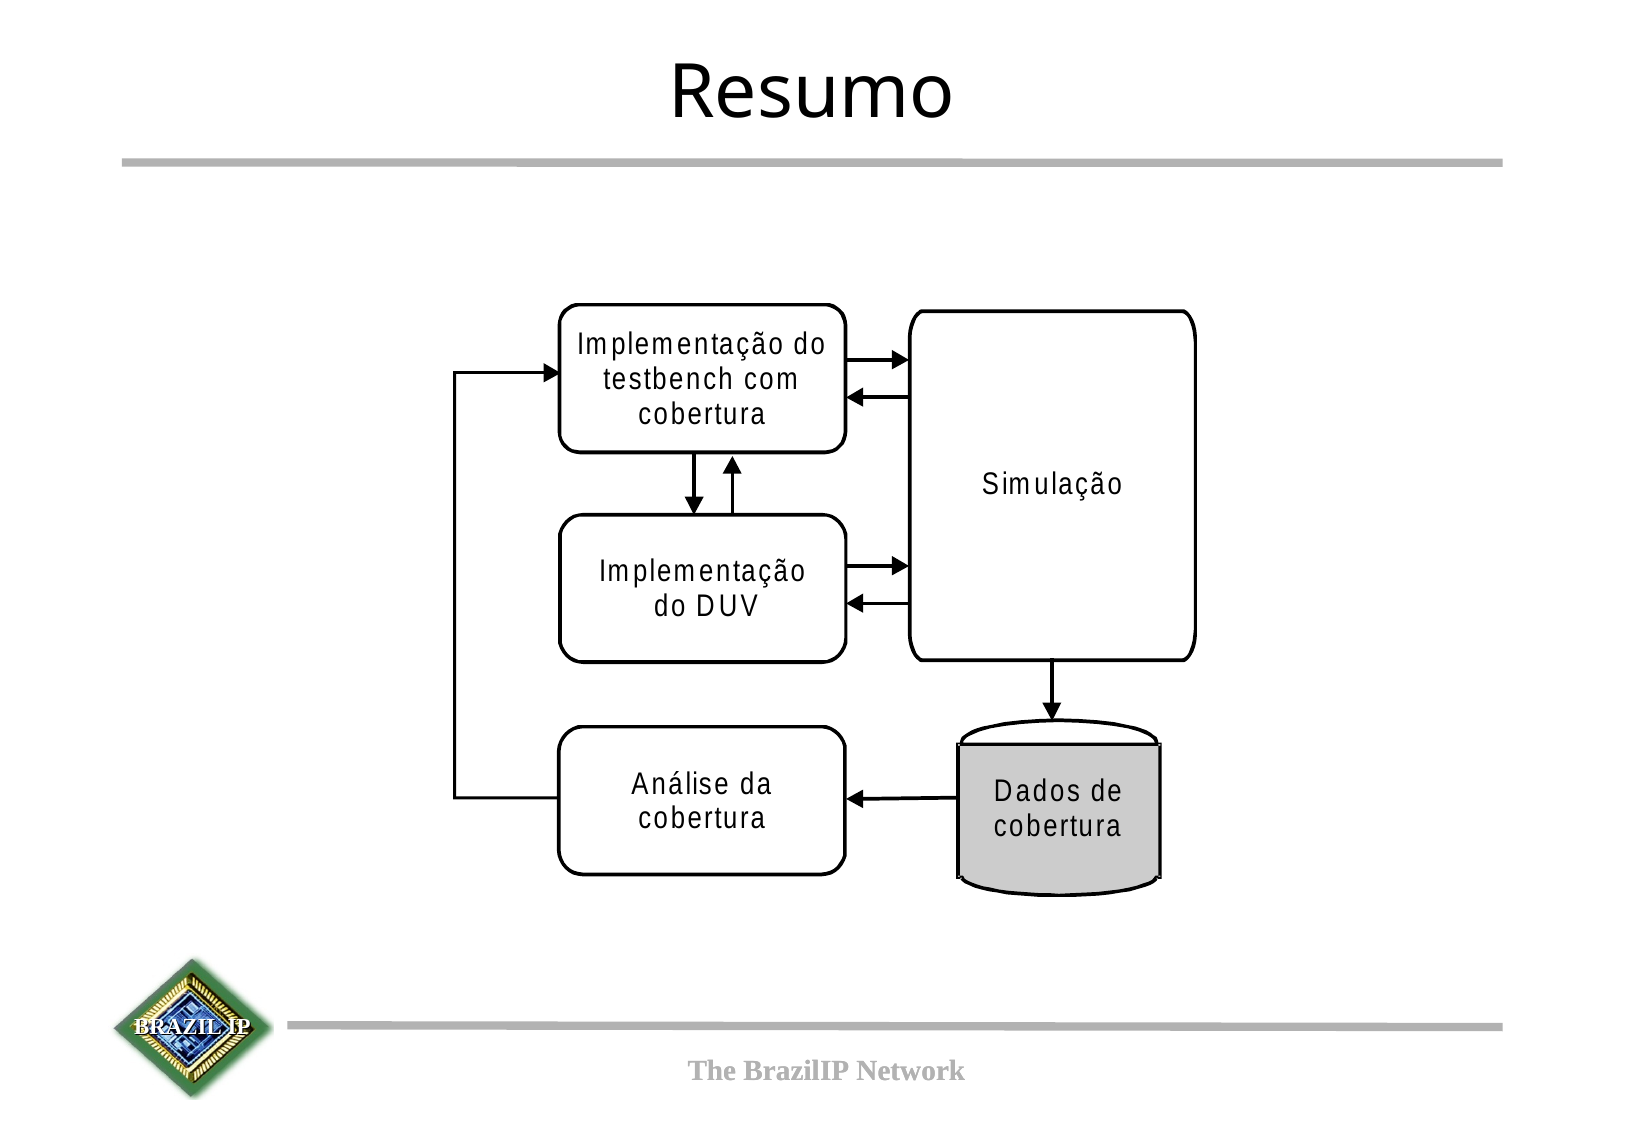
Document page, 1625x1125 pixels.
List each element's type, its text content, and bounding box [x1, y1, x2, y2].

chart [450, 299, 1201, 901]
title Resumo [121, 0, 1502, 191]
picture [108, 953, 274, 1100]
